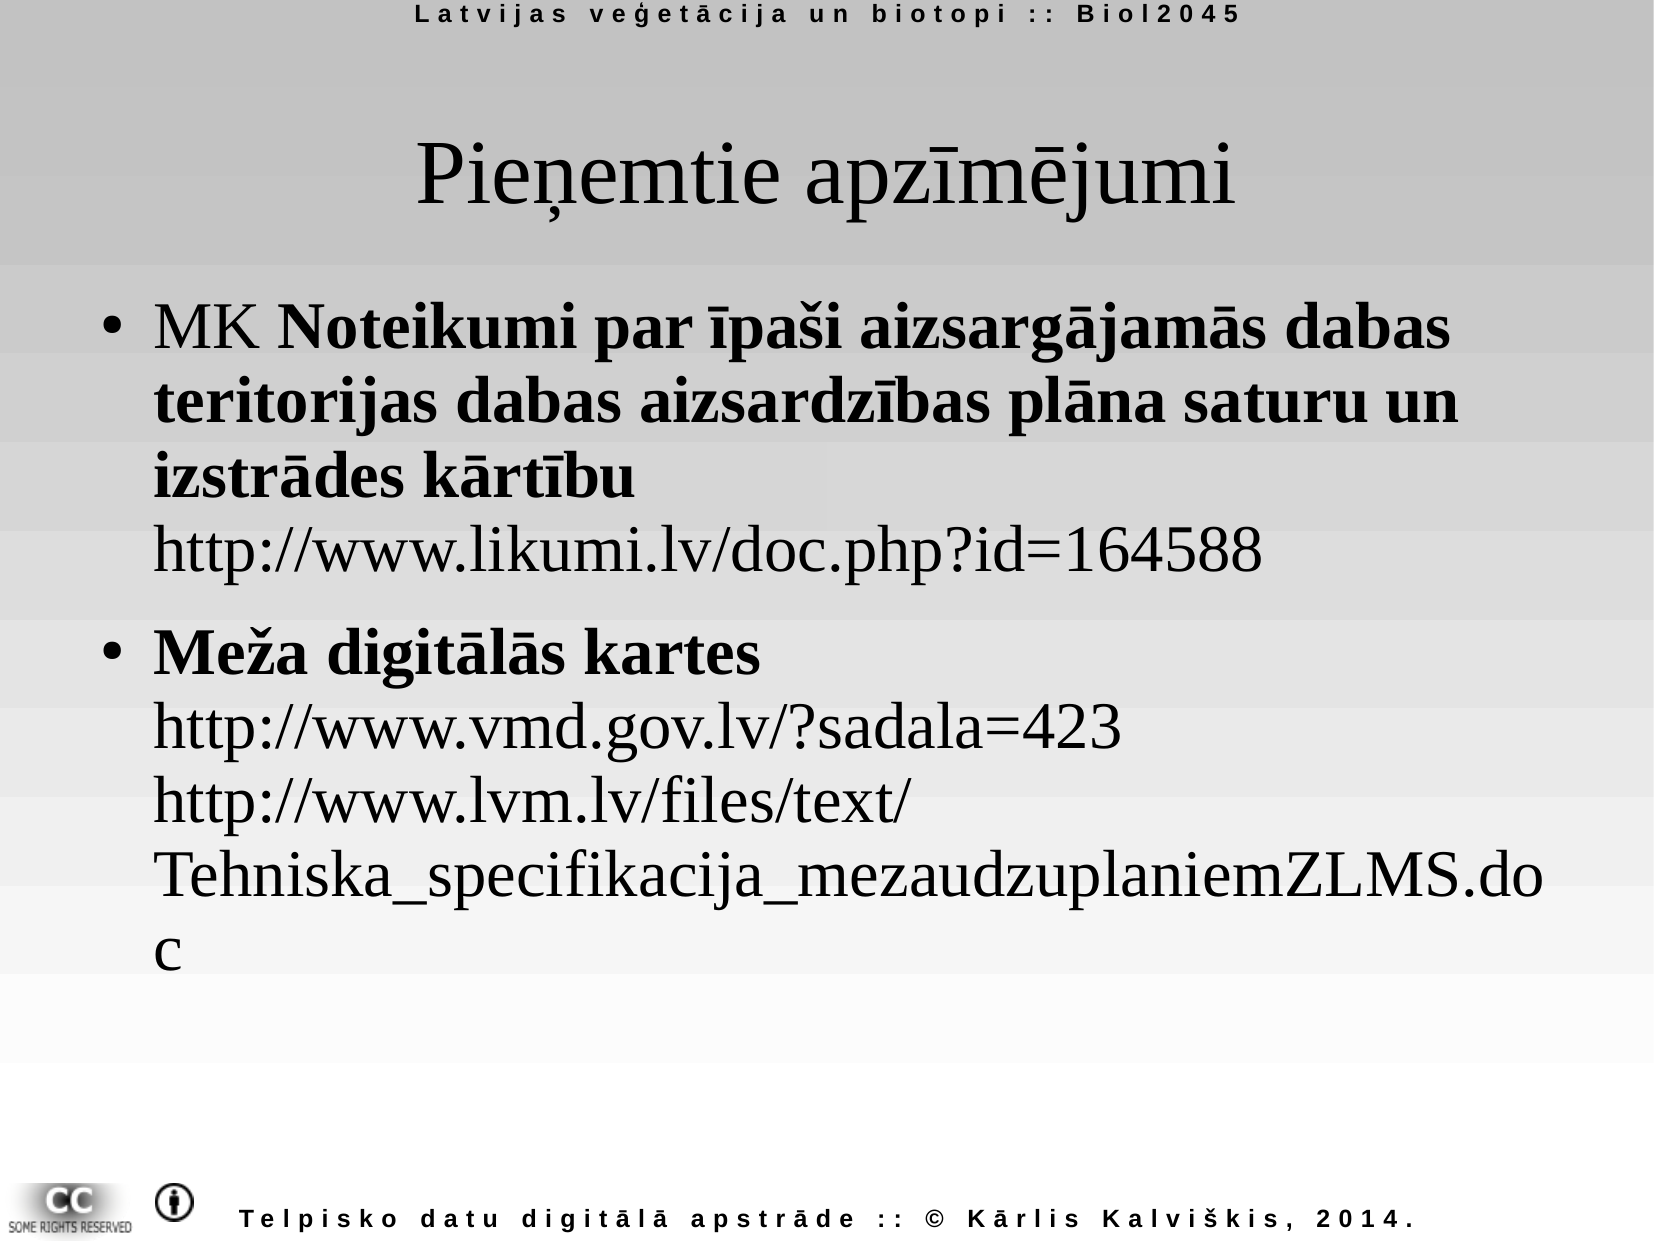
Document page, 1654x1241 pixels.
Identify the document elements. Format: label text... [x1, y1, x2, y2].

picture [0, 0, 1654, 1241]
list MK Noteikumi par īpaši aizsargājamās dabas teritorijas dabas aizsardzības plāna saturu un izstrādes kārtību http://www.likumi.lv/doc.php?id=164588 Meža digitālās kartes http://www.vmd.gov.lv/?sadala=423 http://www.lvm.lv/files/text/Tehniska_specifikacija_mezaudzuplaniemZLMS.doc [82, 289, 1571, 1113]
title Pieņemtie apzīmējumi [29, 49, 1625, 296]
